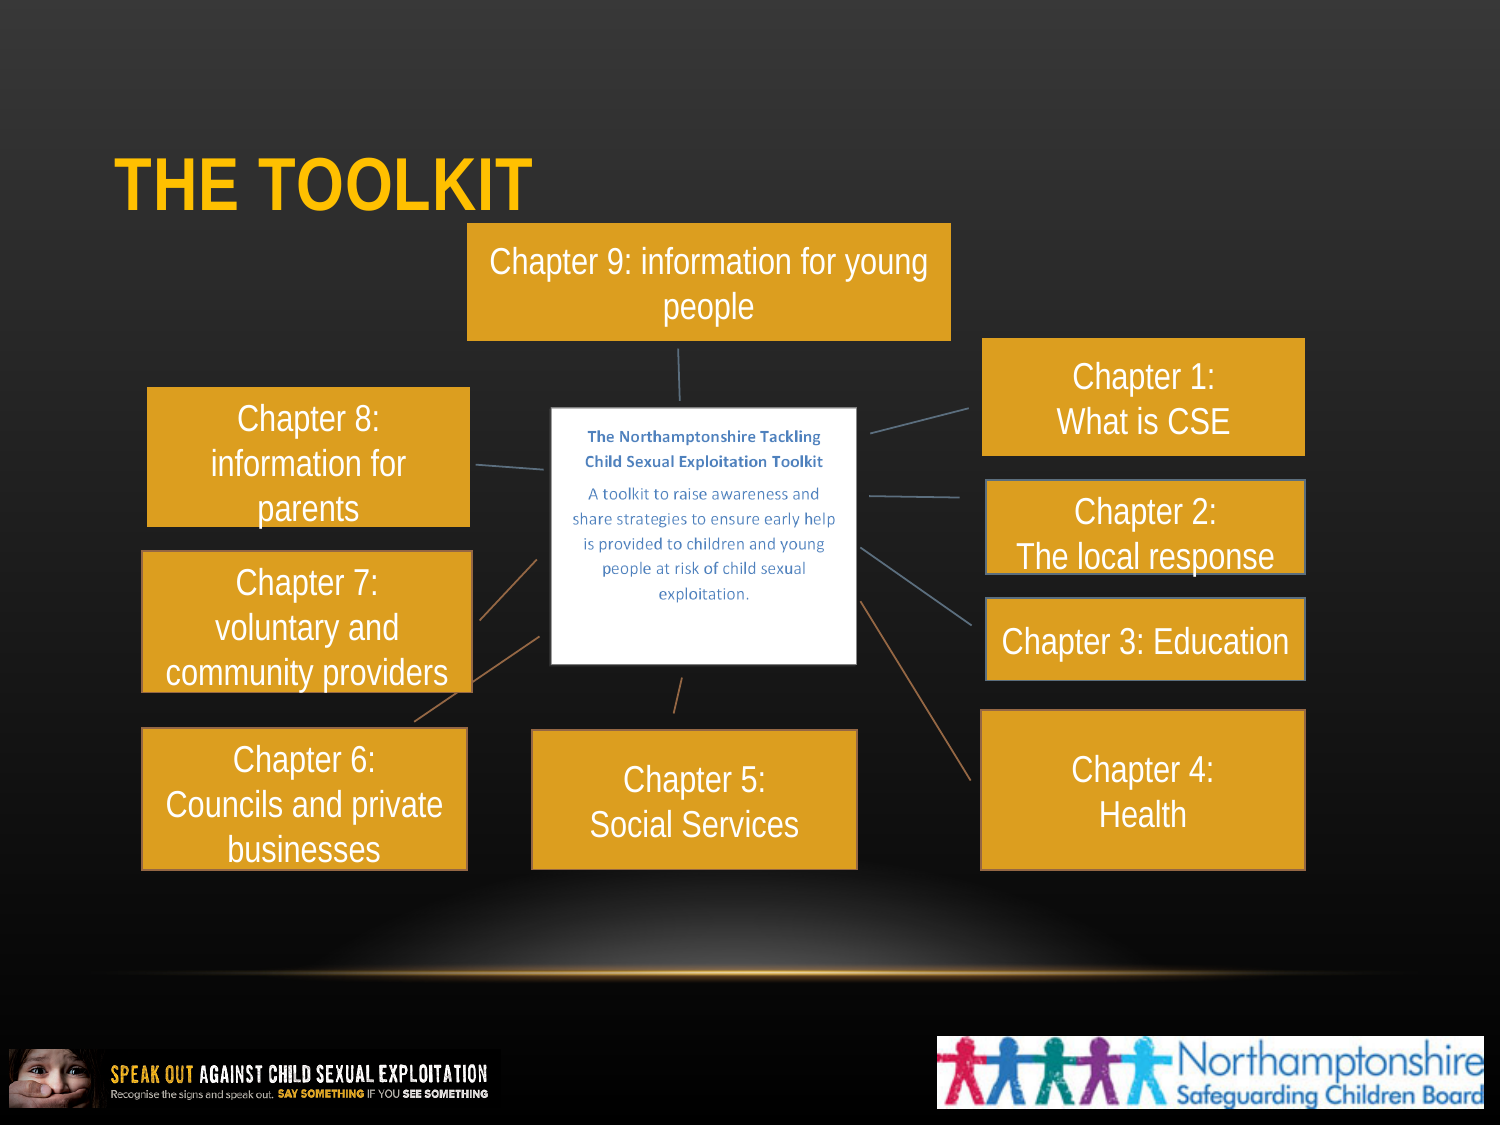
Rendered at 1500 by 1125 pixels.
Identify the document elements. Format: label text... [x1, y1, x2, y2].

picture [937, 1036, 1484, 1109]
title The Toolkit [99, 45, 1400, 233]
text_box Chapter 6: Councils and private businesses [142, 728, 467, 870]
picture [549, 407, 857, 667]
text_box Chapter 9: information for young people [467, 223, 951, 341]
text_box Chapter 8: information for parents [147, 387, 470, 527]
picture [9, 1049, 502, 1109]
text_box Chapter 5: Social Services [532, 730, 857, 870]
text_box [99, 1042, 575, 1103]
text_box Chapter 4: Health [981, 710, 1305, 870]
text_box Chapter 7: voluntary and community providers [142, 551, 472, 692]
text_box Chapter 1: What is CSE [982, 338, 1305, 456]
text_box Chapter 2: The local response [986, 480, 1305, 574]
text_box Chapter 3: Education [986, 598, 1305, 681]
